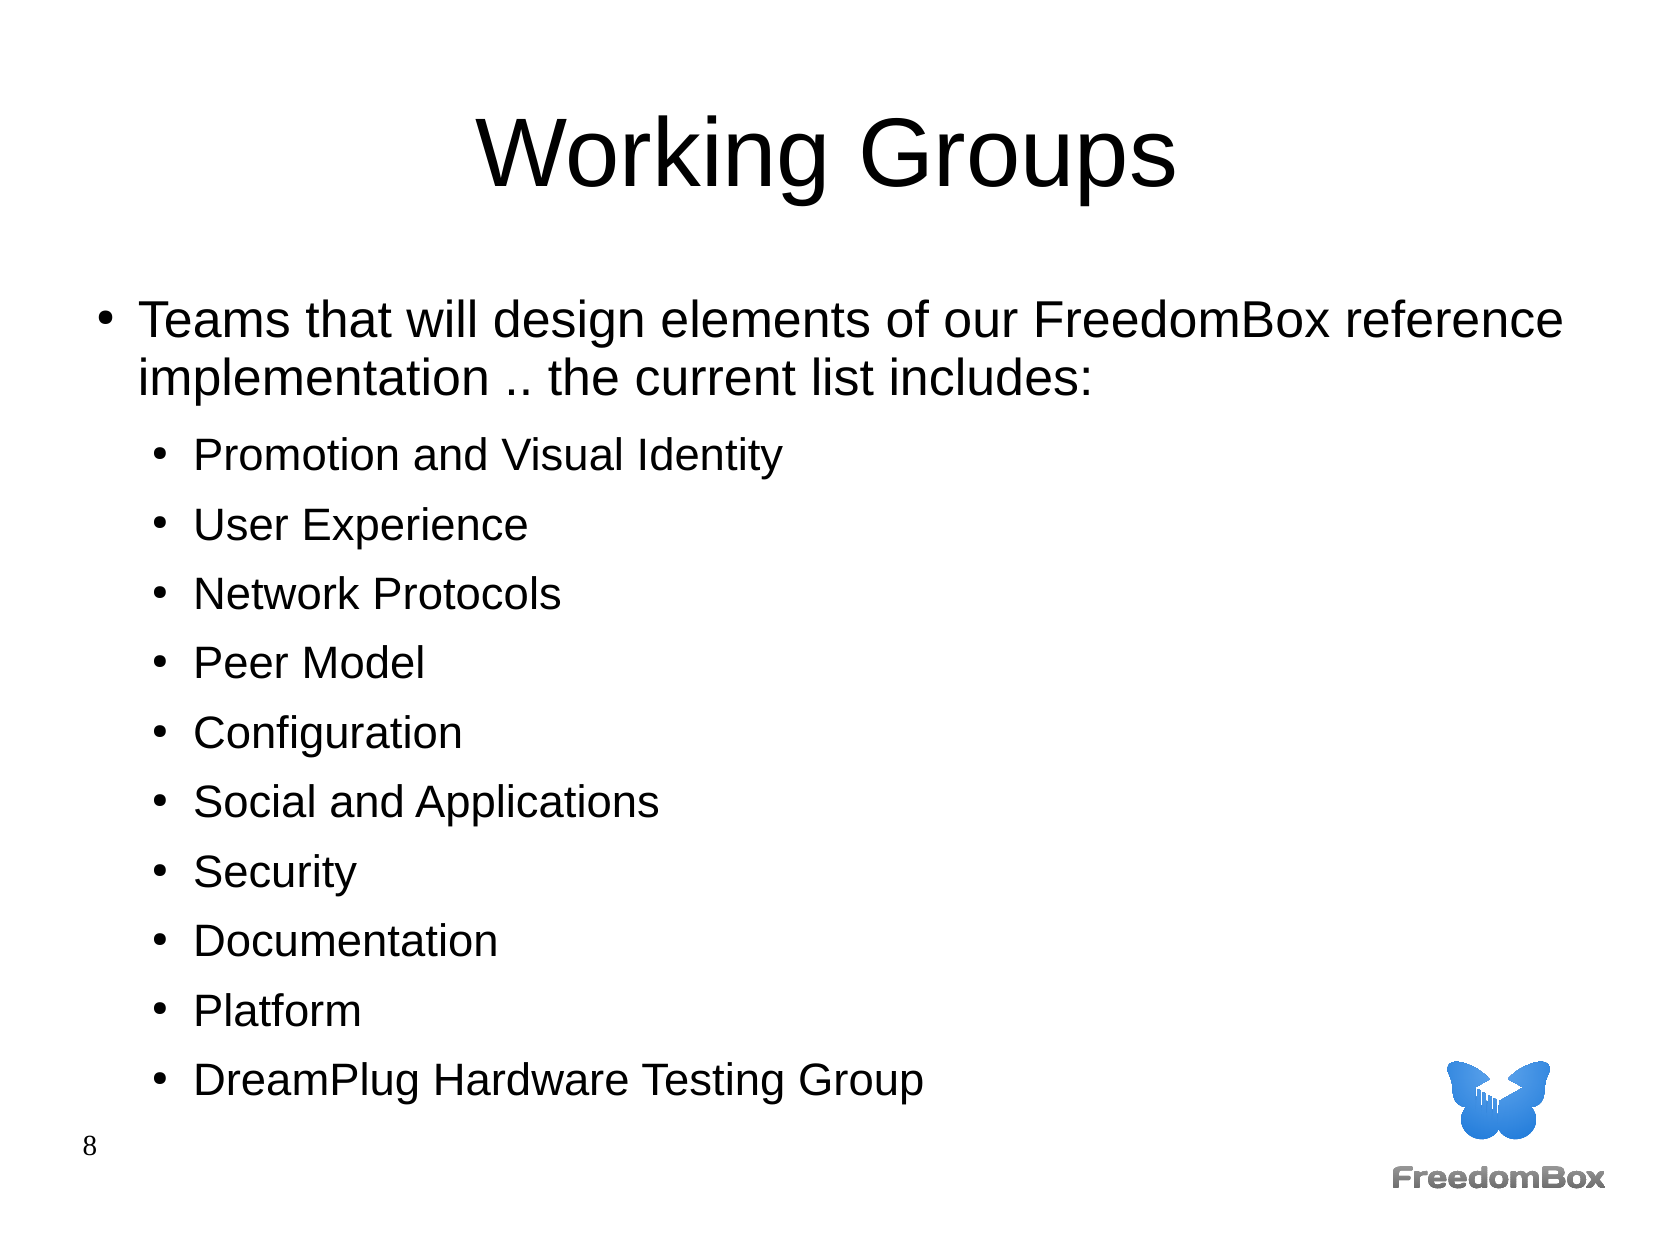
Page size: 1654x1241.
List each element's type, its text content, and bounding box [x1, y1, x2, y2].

title Working Groups [82, 49, 1571, 257]
list Teams that will design elements of our FreedomBox reference implementation .. the current list includes: Promotion and Visual Identity User Experience Network Protocols Peer Model Configuration Social and Applications Security Documentation Platform DreamPlug Hardware Testing Group [82, 290, 1571, 1109]
